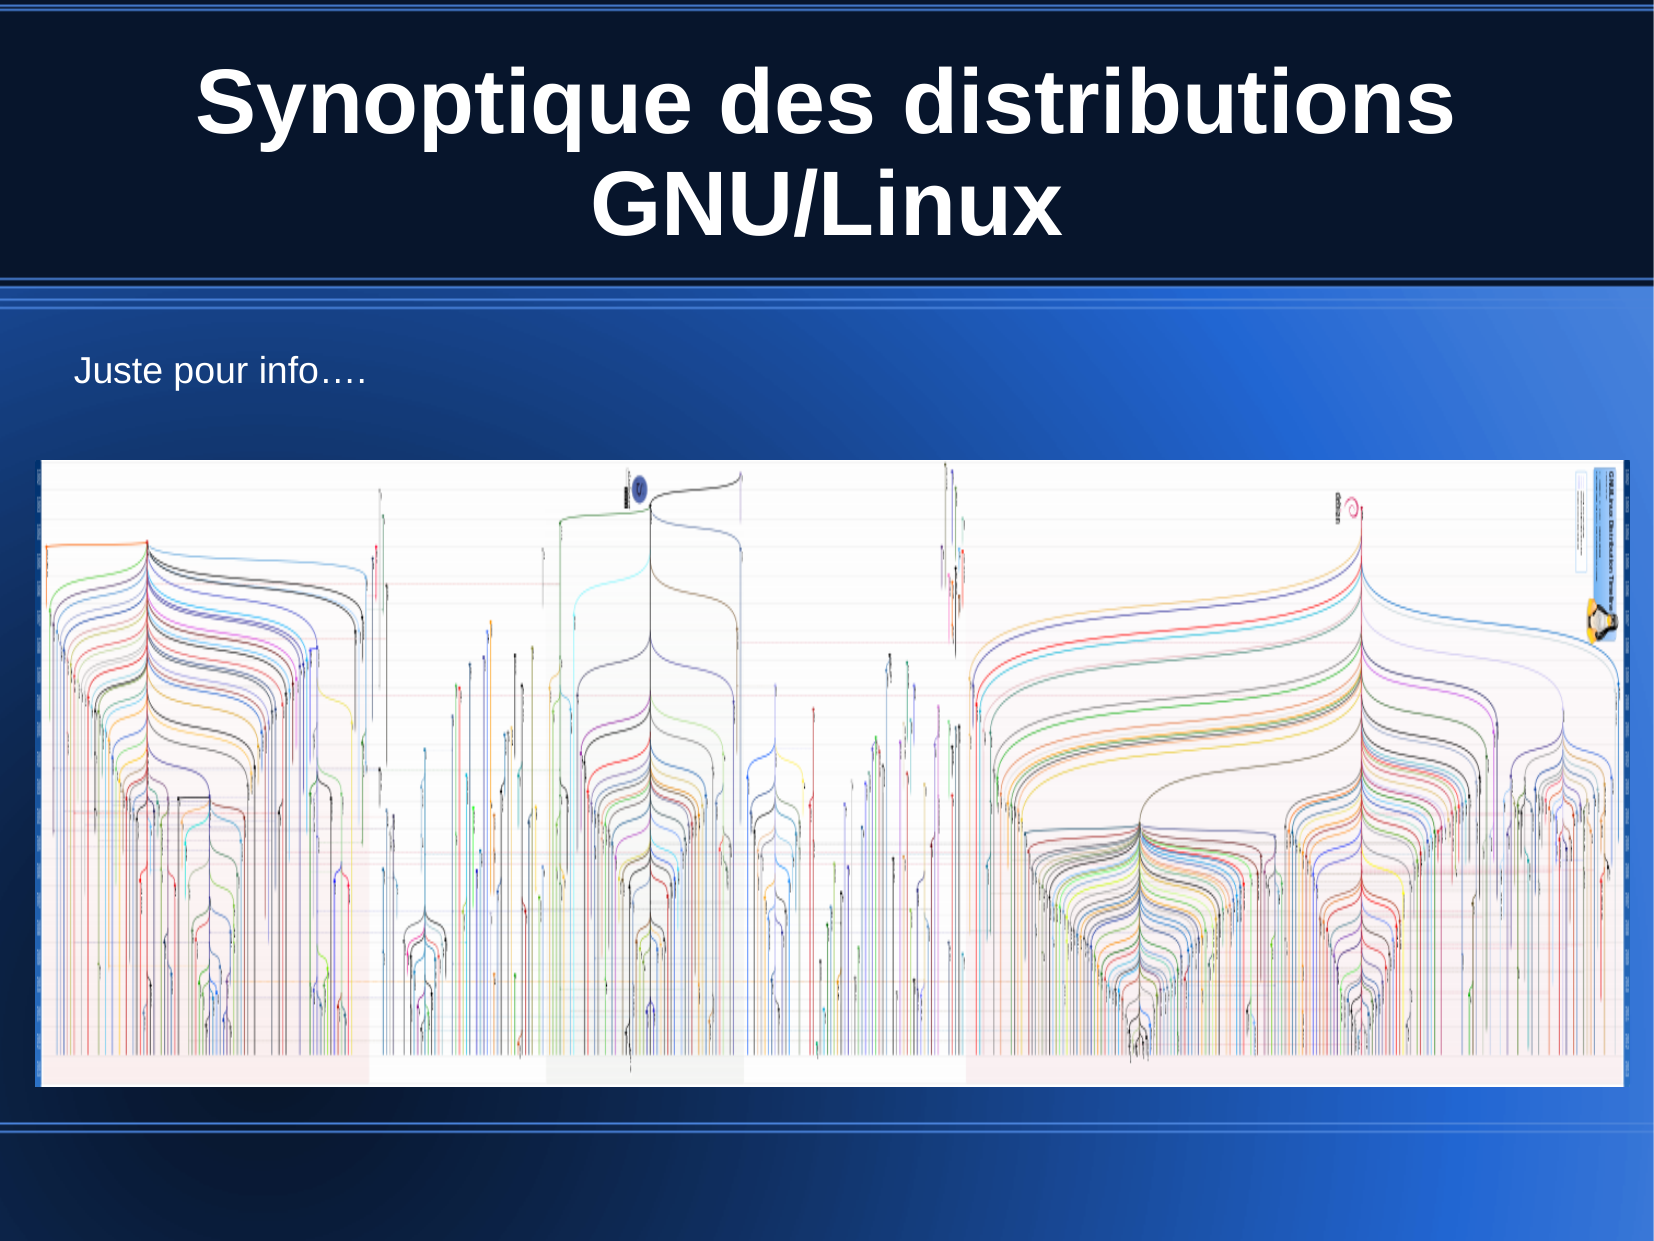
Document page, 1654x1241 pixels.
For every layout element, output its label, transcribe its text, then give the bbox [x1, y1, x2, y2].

picture [0, 0, 1654, 1241]
title Synoptique des distributions GNU/Linux [82, 49, 1571, 257]
text_box Juste pour info…. [59, 342, 1583, 400]
